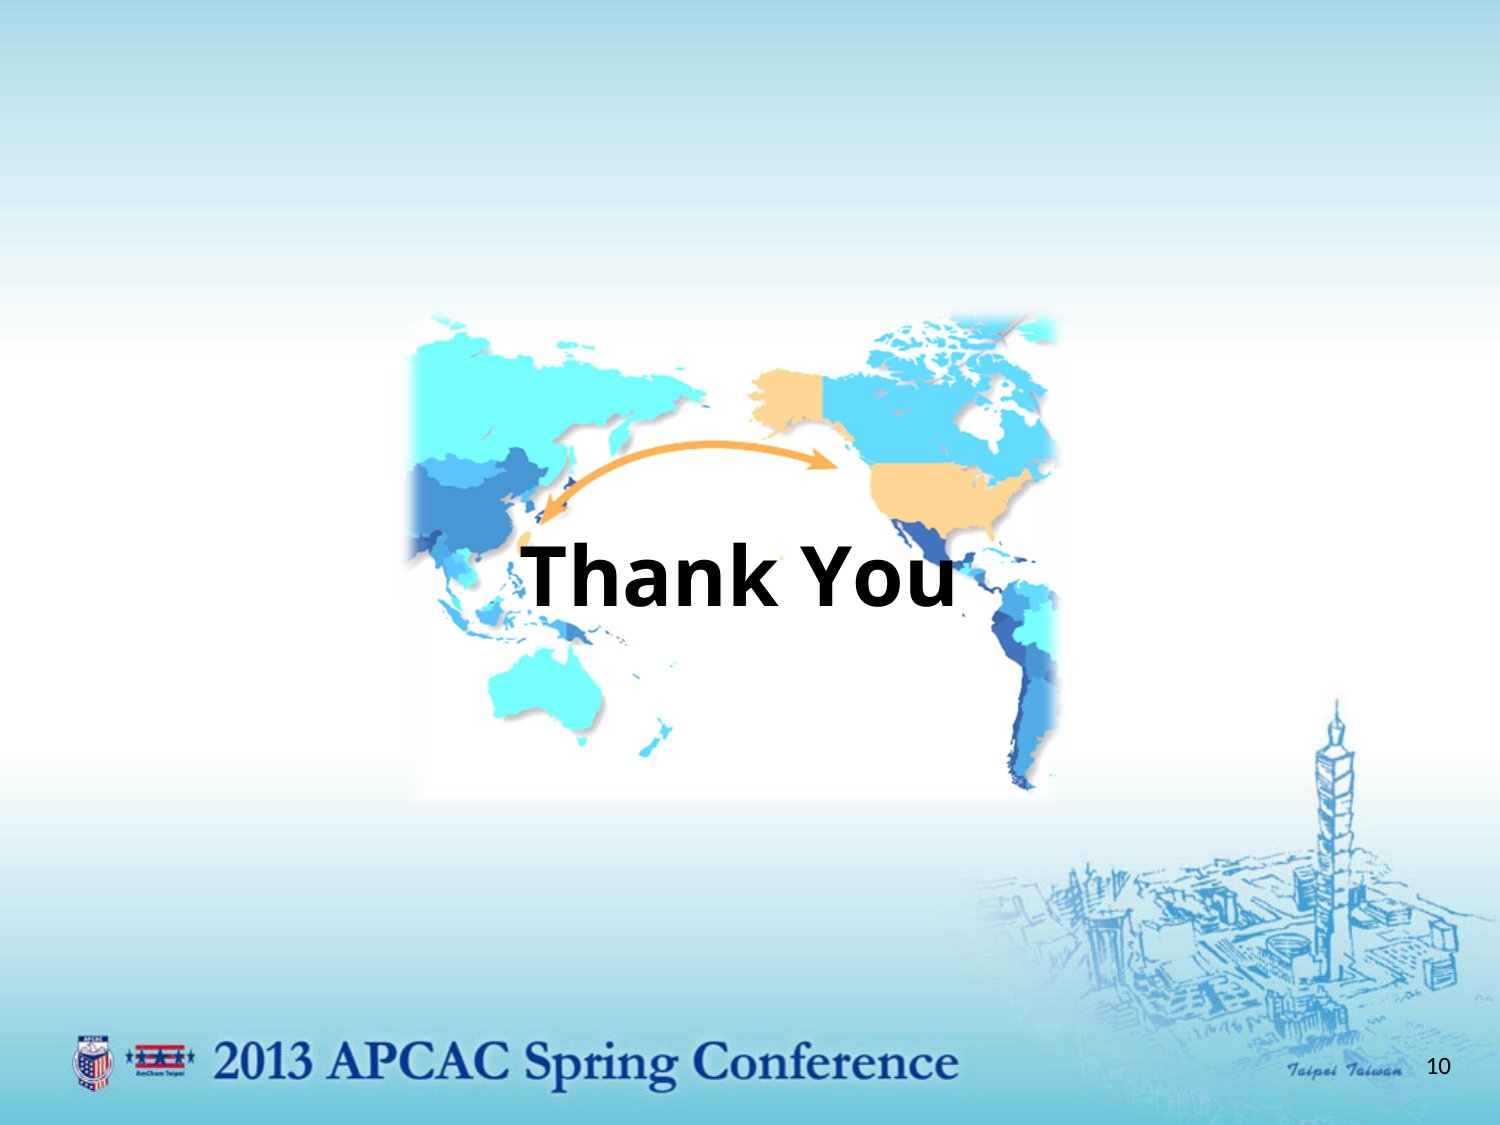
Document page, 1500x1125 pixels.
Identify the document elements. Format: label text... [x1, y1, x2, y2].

picture [0, 0, 1500, 1125]
text_box <編號> [1116, 1034, 1467, 1095]
title Thank You [64, 479, 1415, 668]
